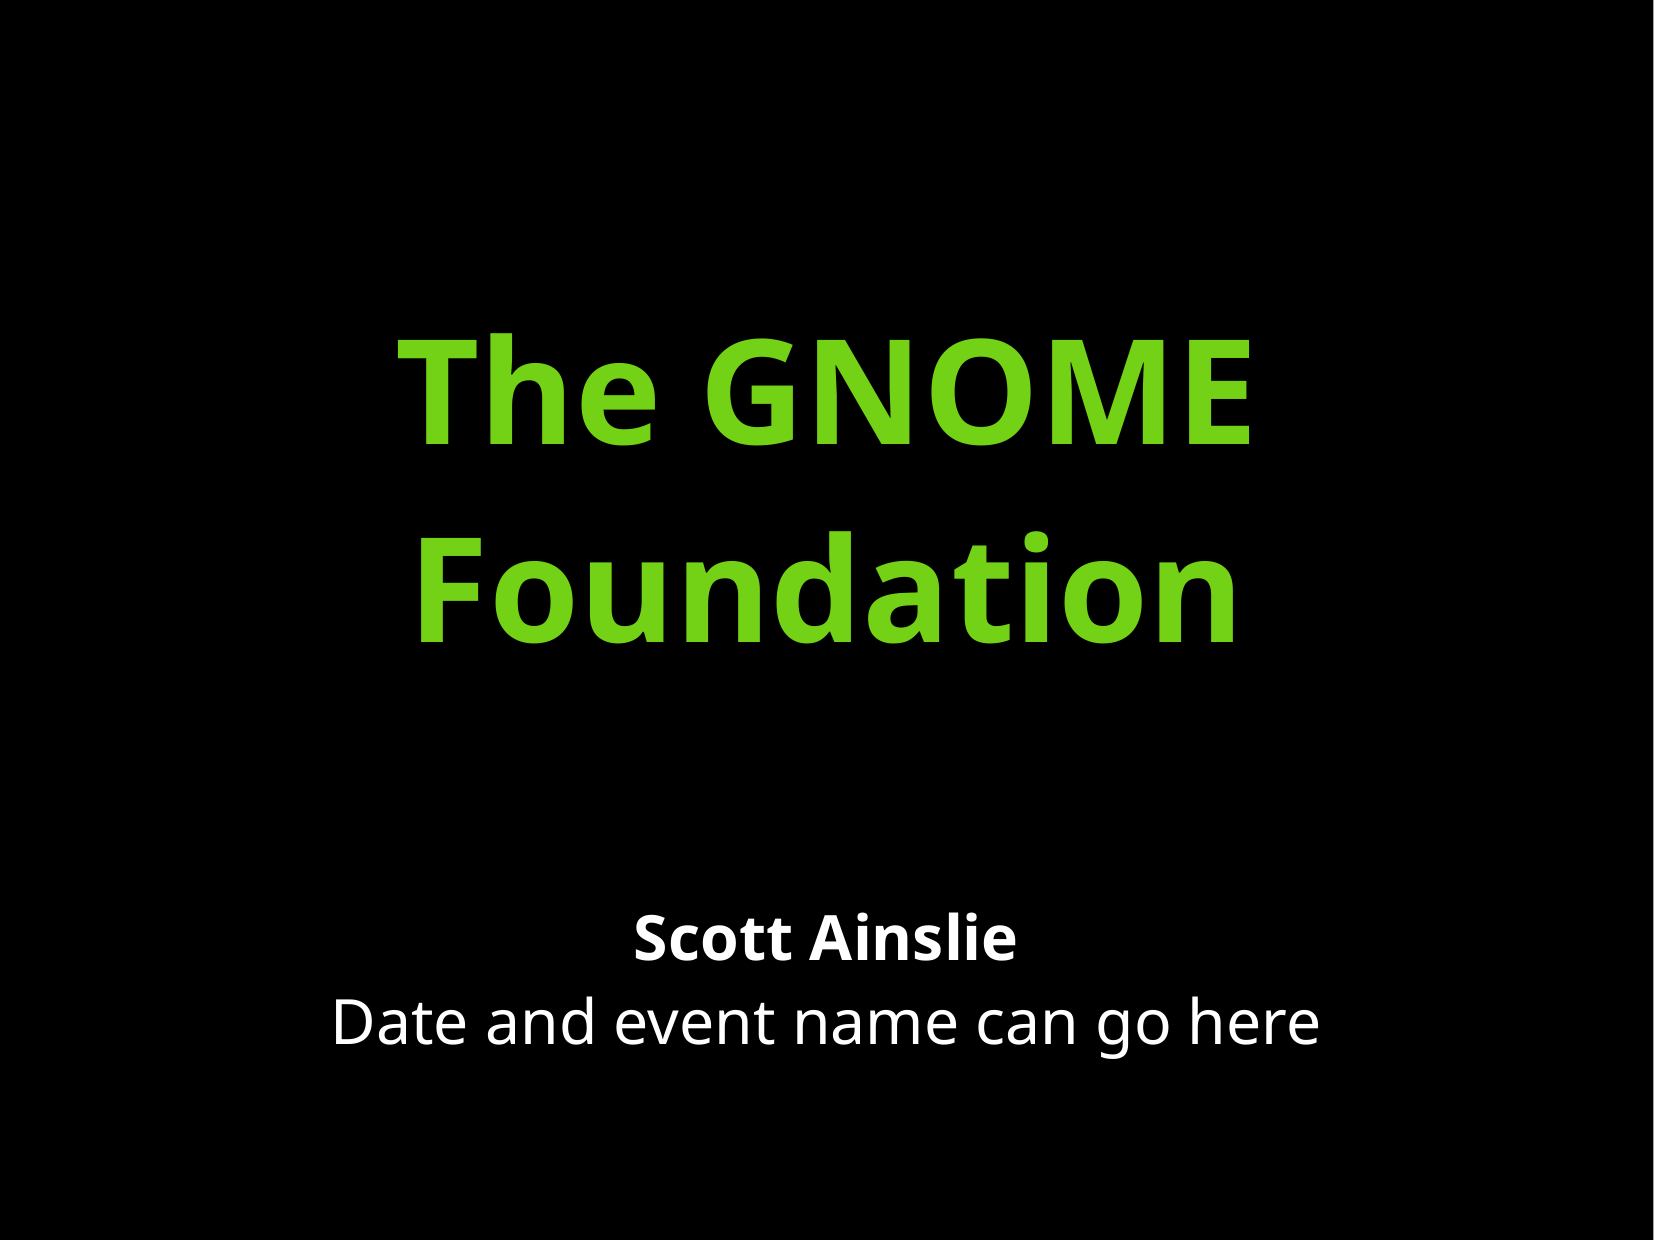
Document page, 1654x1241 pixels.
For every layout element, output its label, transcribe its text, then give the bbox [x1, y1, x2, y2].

text_box Scott Ainslie Date and event name can go here [118, 885, 1536, 1093]
text_box The GNOME Foundation [118, 118, 1536, 857]
